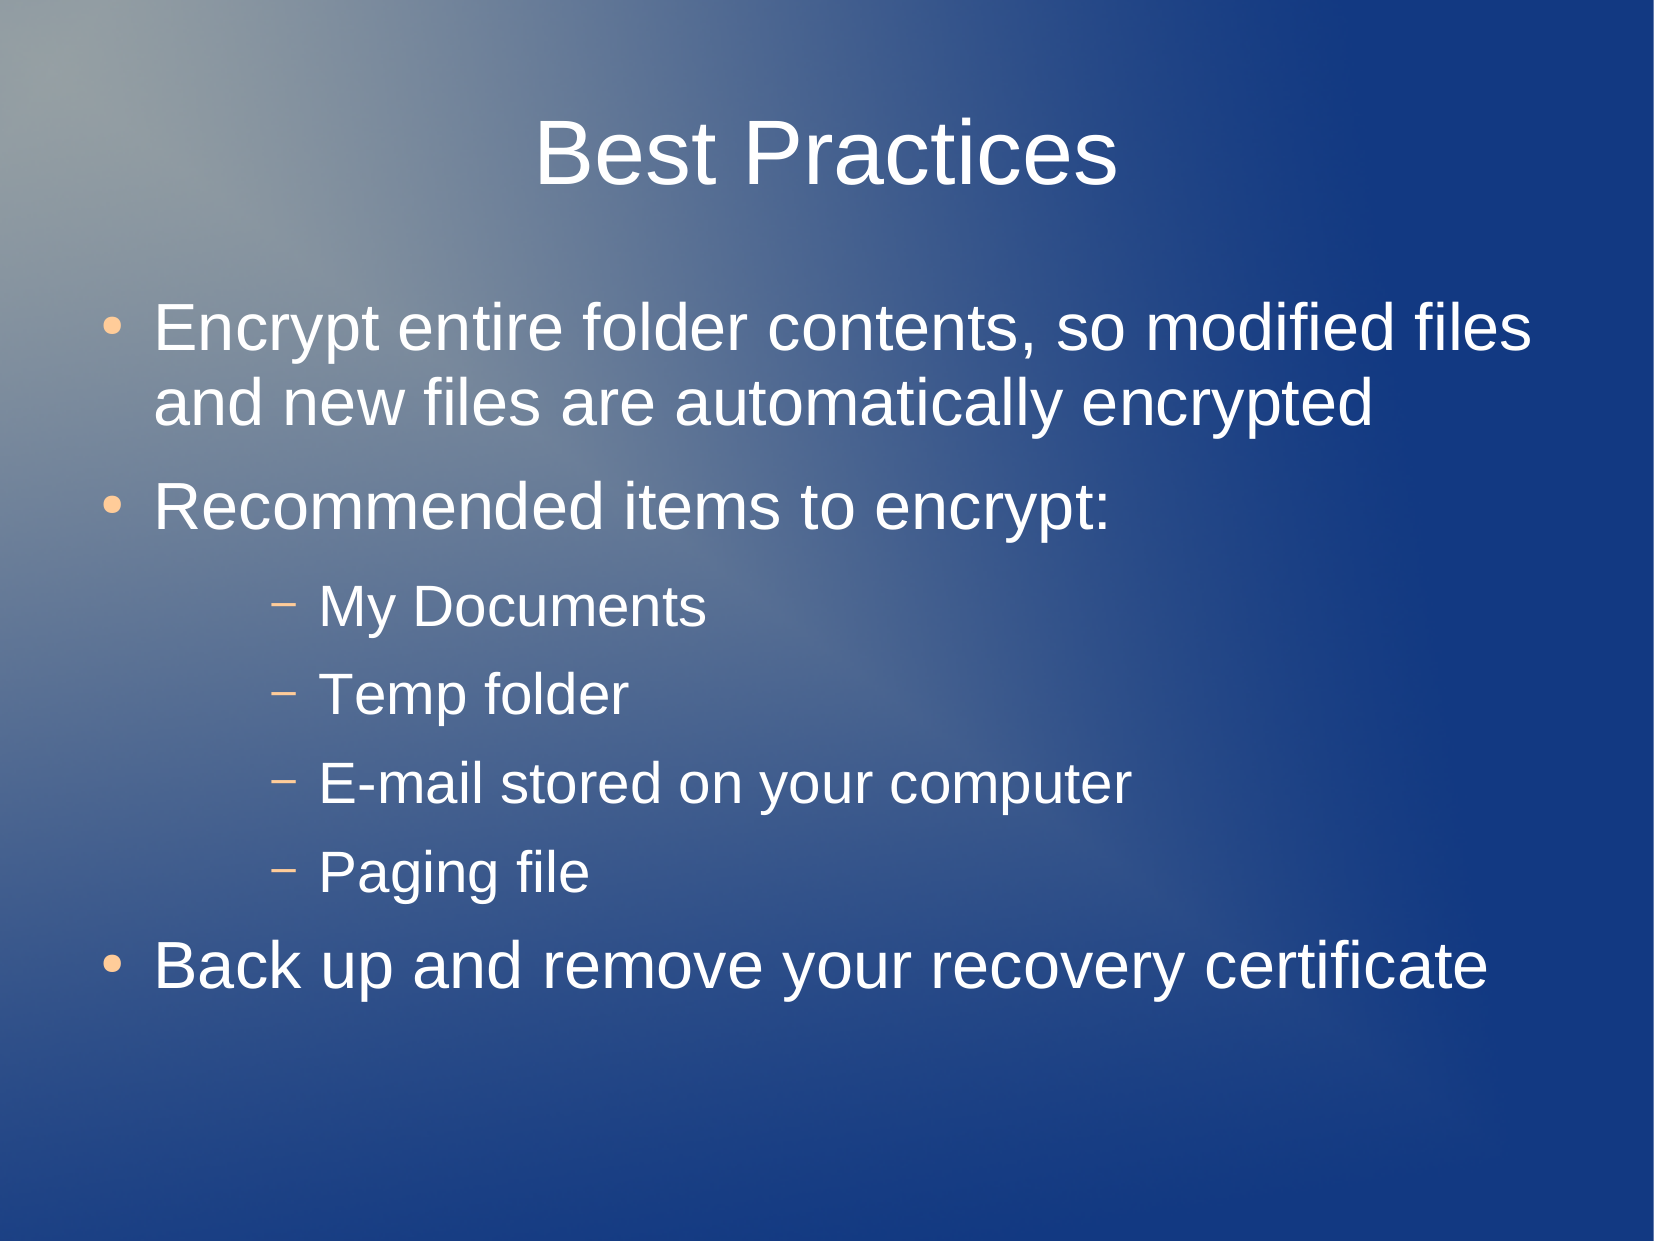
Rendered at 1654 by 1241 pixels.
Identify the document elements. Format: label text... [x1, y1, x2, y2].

list Encrypt entire folder contents, so modified files and new files are automatically encrypted Recommended items to encrypt: My Documents Temp folder E-mail stored on your computer Paging file Back up and remove your recovery certificate [82, 290, 1571, 1109]
title Best Practices [82, 49, 1571, 257]
picture [0, 0, 1654, 1241]
